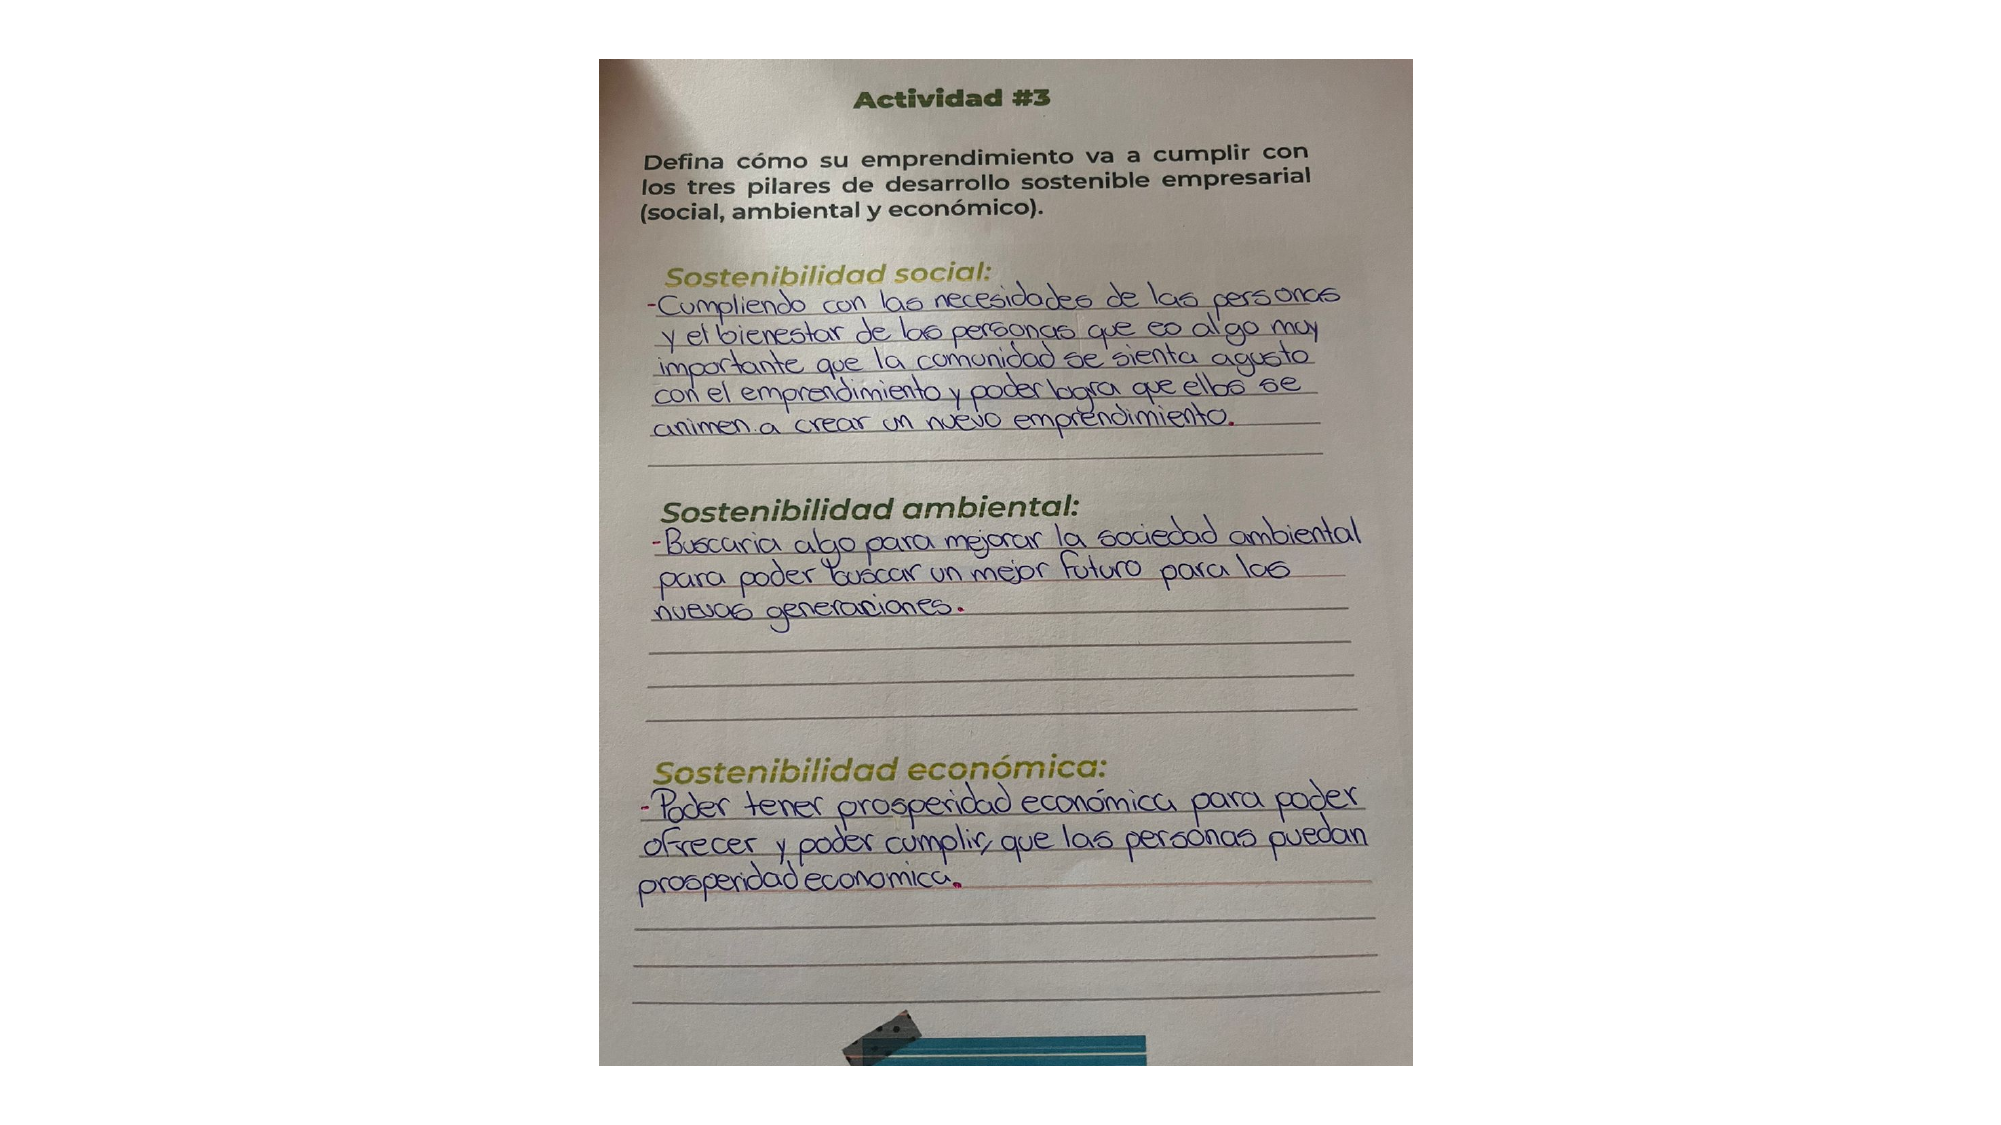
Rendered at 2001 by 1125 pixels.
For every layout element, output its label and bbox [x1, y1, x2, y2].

picture [599, 59, 1413, 1066]
